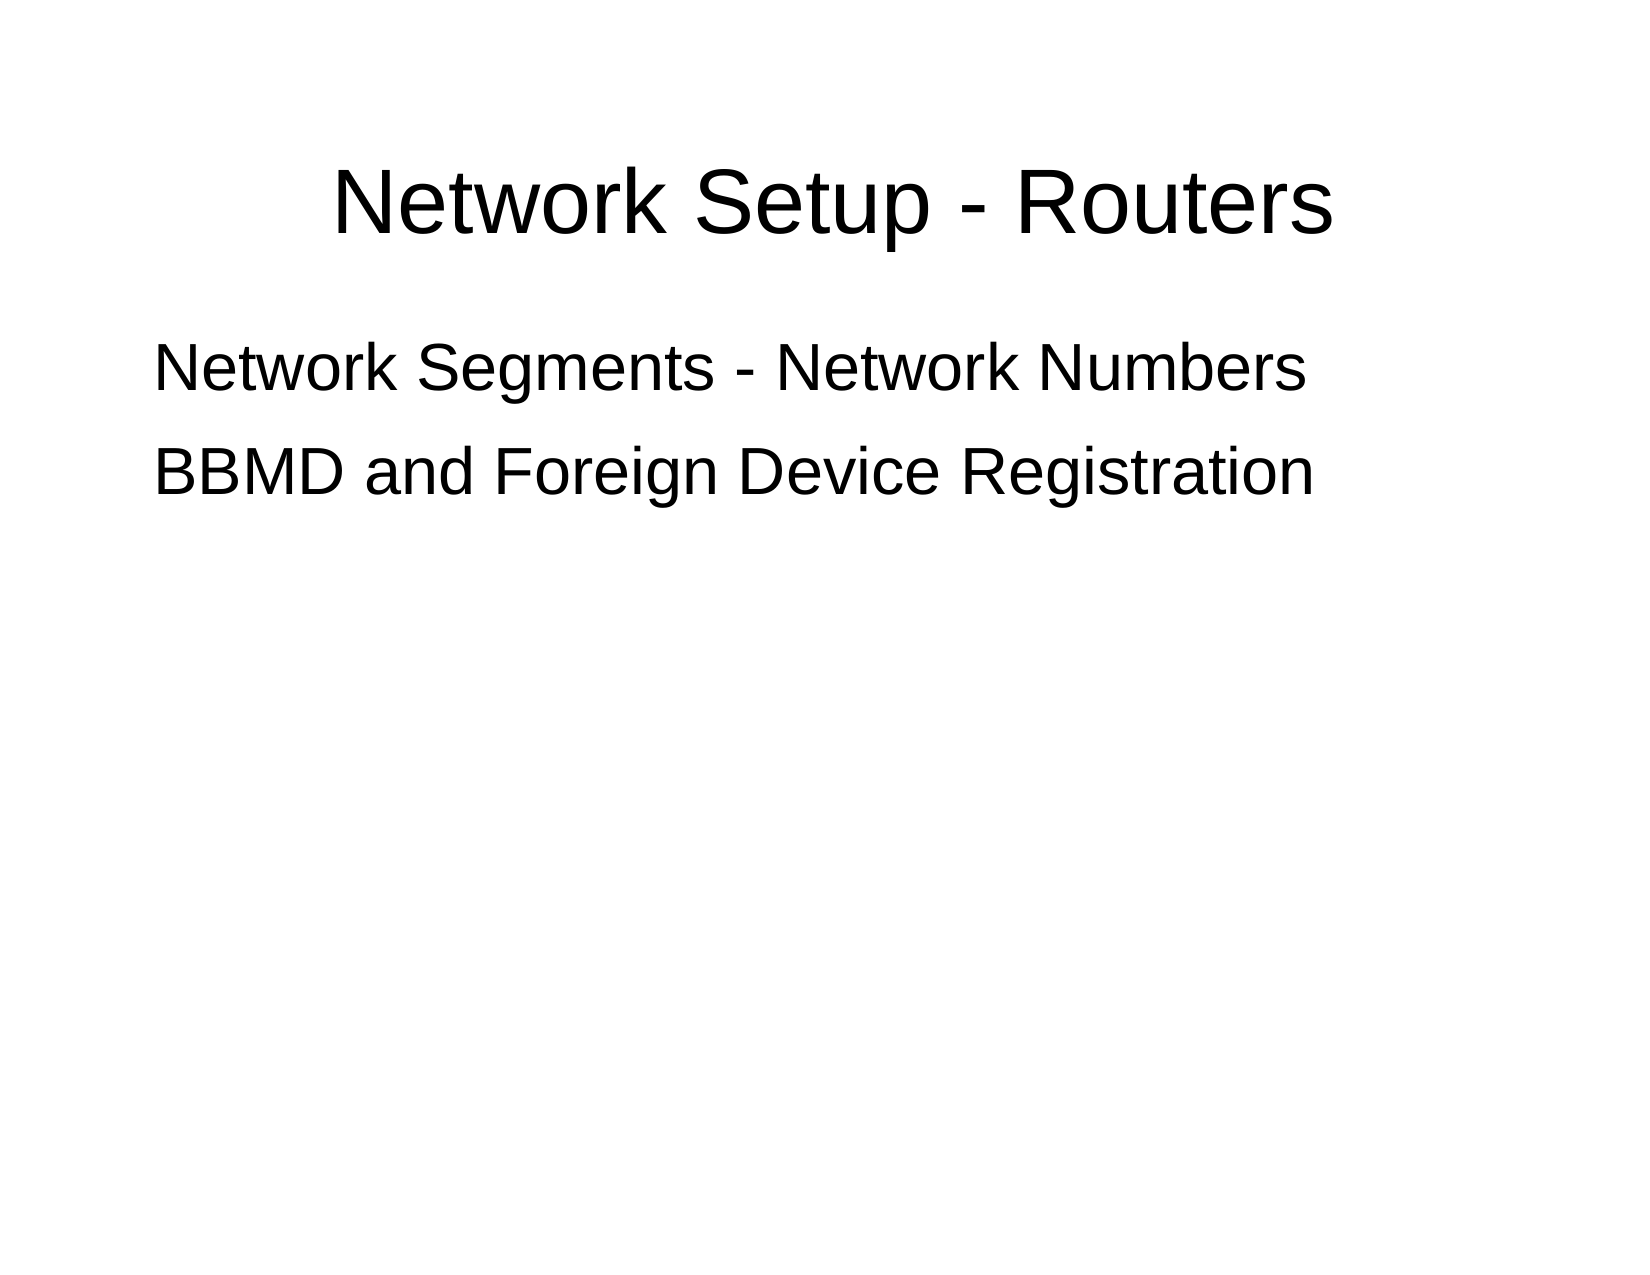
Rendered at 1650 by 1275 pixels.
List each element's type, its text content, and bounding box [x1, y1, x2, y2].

list Network Segments - Network Numbers BBMD and Foreign Device Registration [135, 329, 1515, 1079]
title Network Setup - Routers [135, 112, 1515, 291]
